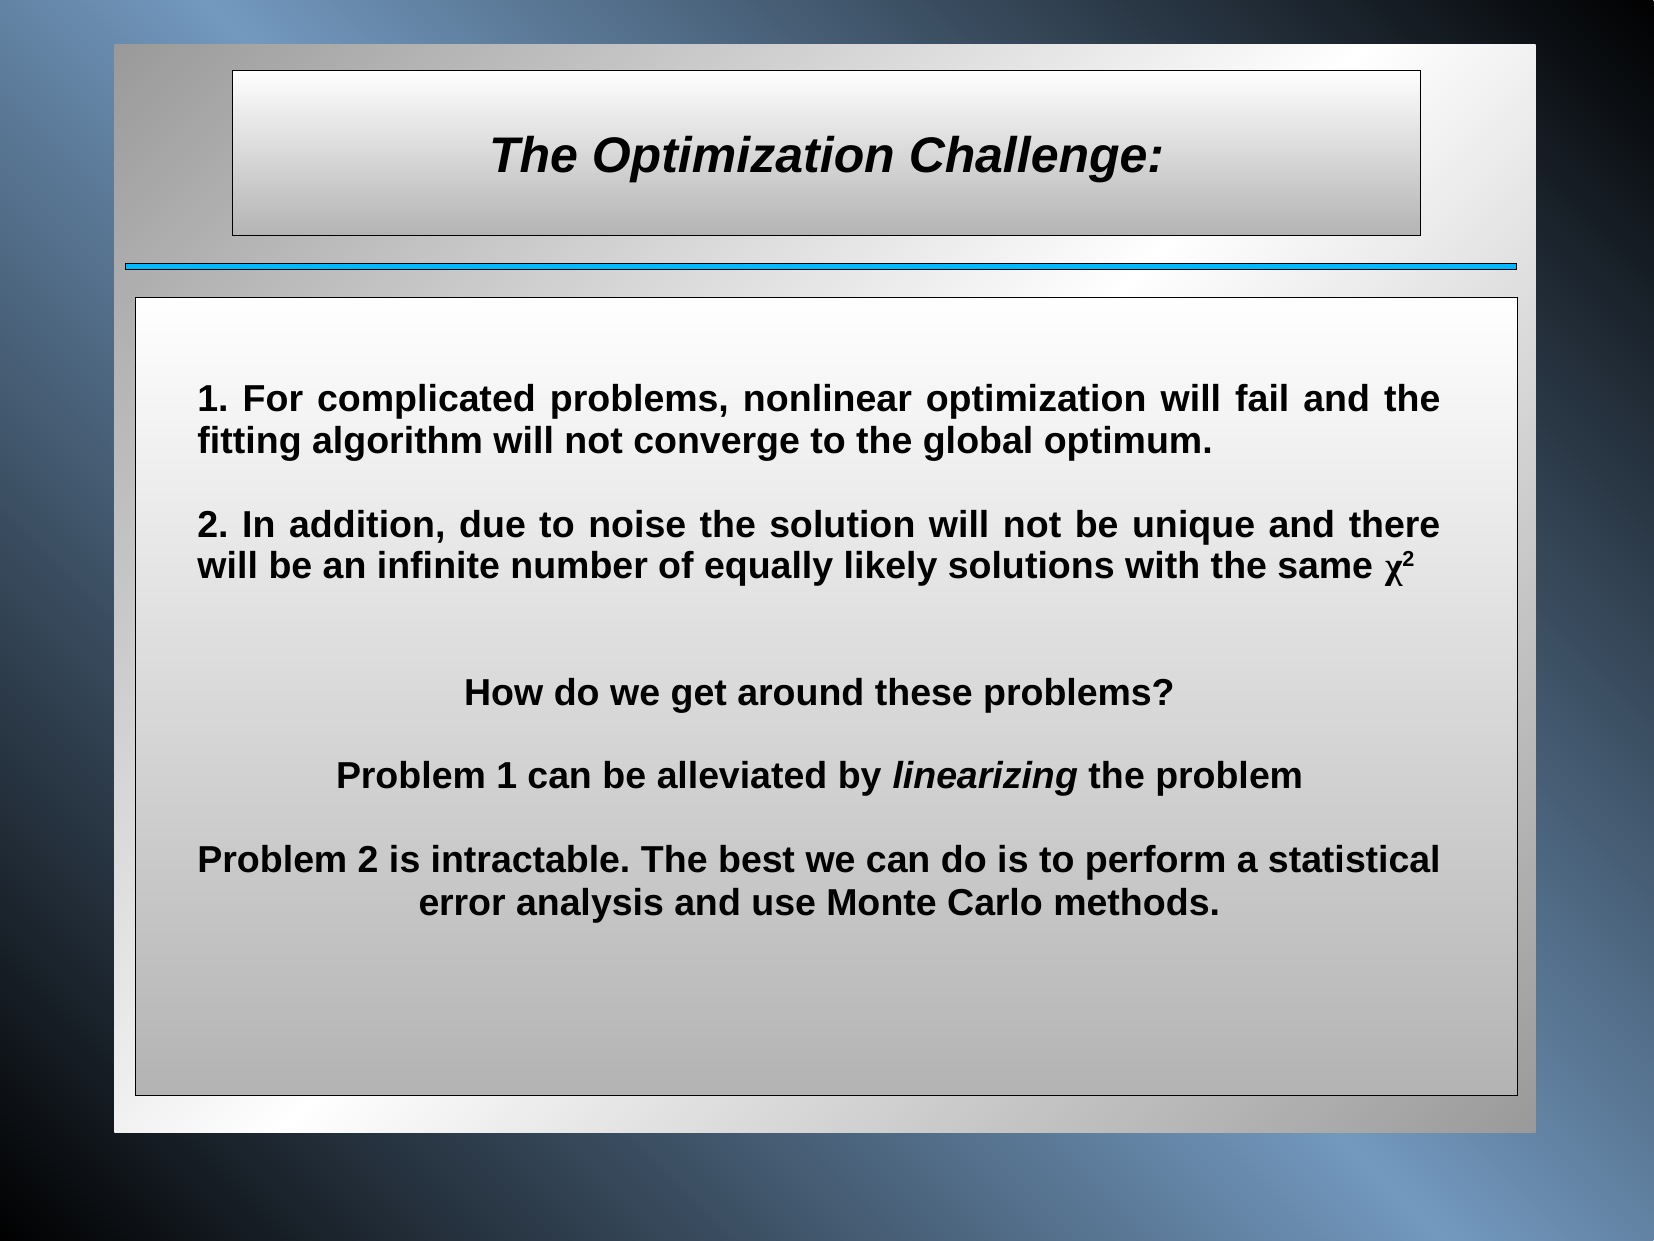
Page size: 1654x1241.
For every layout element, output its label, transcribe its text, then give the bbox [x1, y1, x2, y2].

text_box [125, 263, 1517, 270]
text_box [232, 70, 1421, 236]
text_box The Optimization Challenge: [246, 127, 1407, 195]
text_box [135, 297, 1518, 1096]
text_box 1. For complicated problems, nonlinear optimization will fail and the fitting algorithm will not converge to the global optimum. 2. In addition, due to noise the solution will not be unique and there will be an infinite number of equally likely solutions with the same χ2 How do we get around these problems? Problem 1 can be alleviated by linearizing the problem Problem 2 is intractable. The best we can do is to perform a statistical error analysis and use Monte Carlo methods. [197, 377, 1462, 925]
